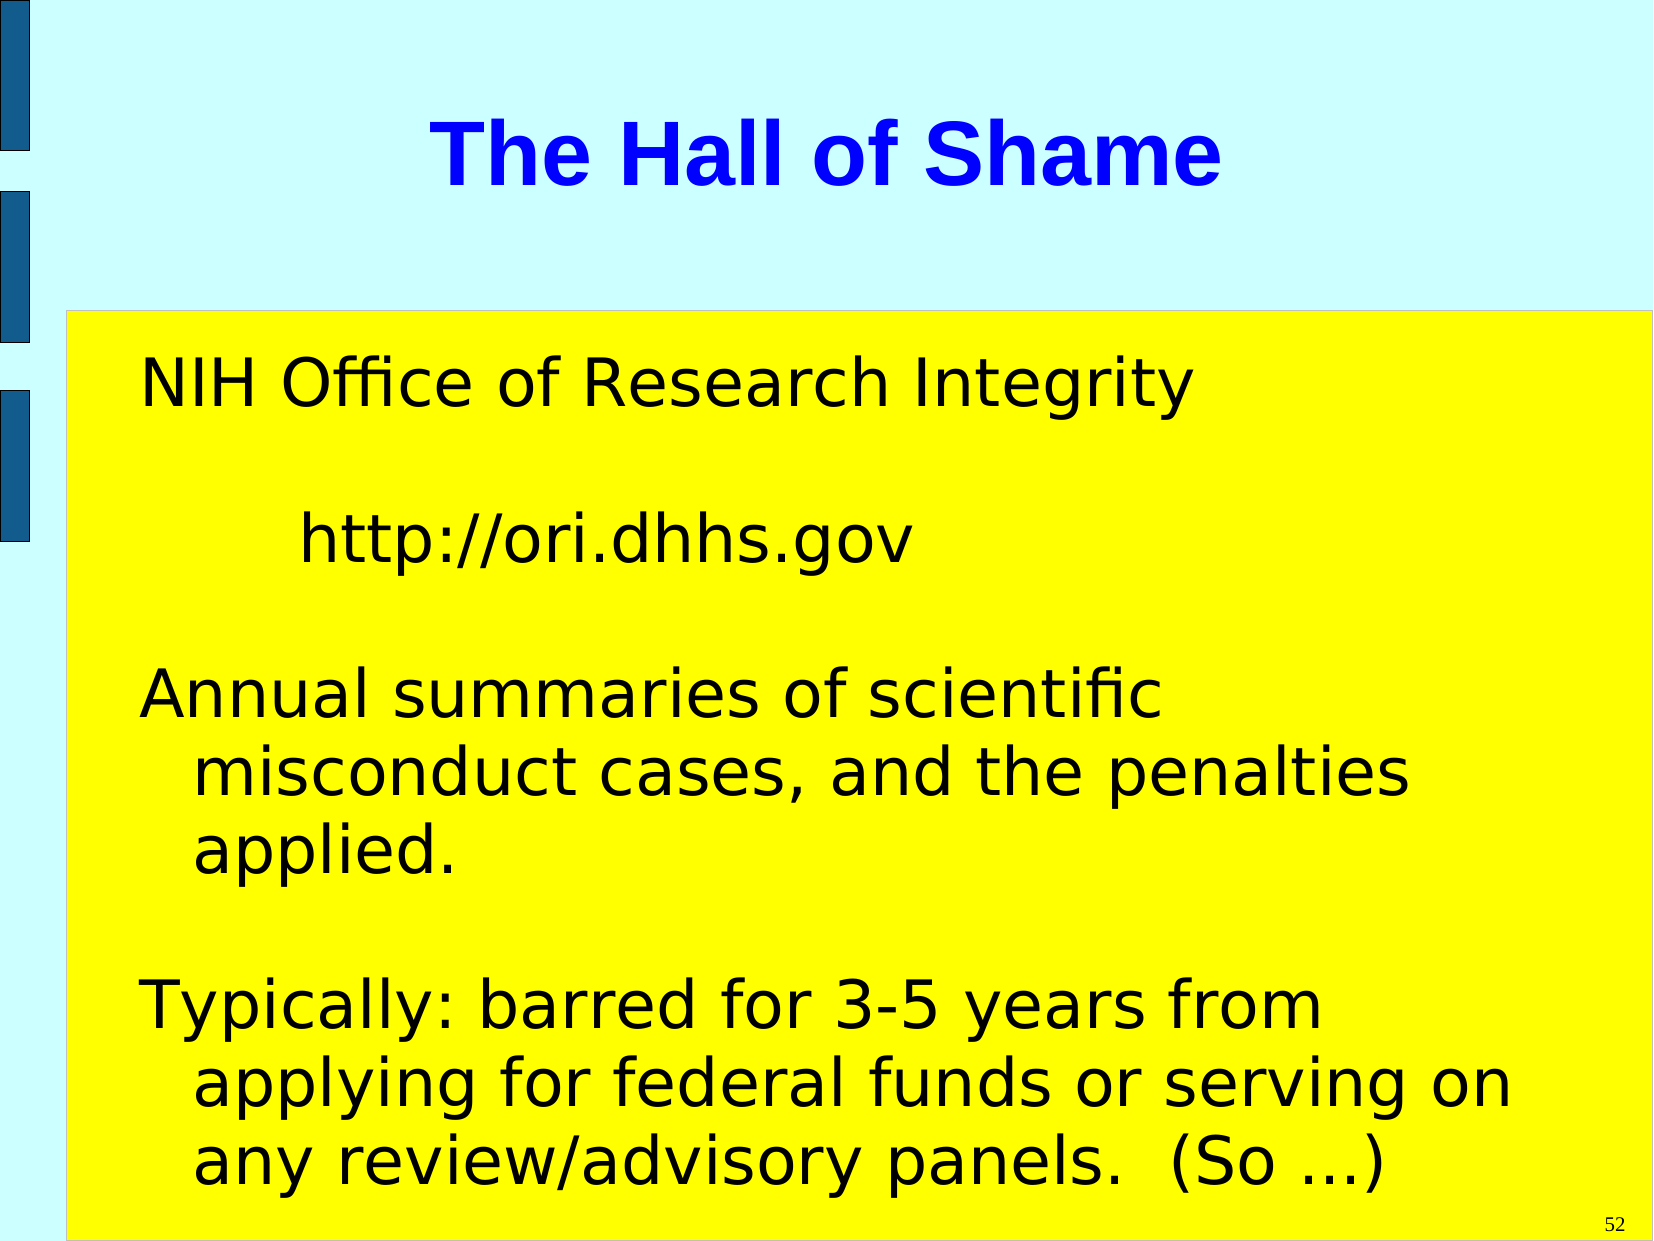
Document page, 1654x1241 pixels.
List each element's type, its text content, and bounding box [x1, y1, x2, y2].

list NIH Office of Research Integrity http://ori.dhhs.gov Annual summaries of scientific misconduct cases, and the penalties applied. Typically: barred for 3-5 years from applying for federal funds or serving on any review/advisory panels. (So ...) [121, 344, 1534, 1201]
title The Hall of Shame [121, 49, 1534, 258]
